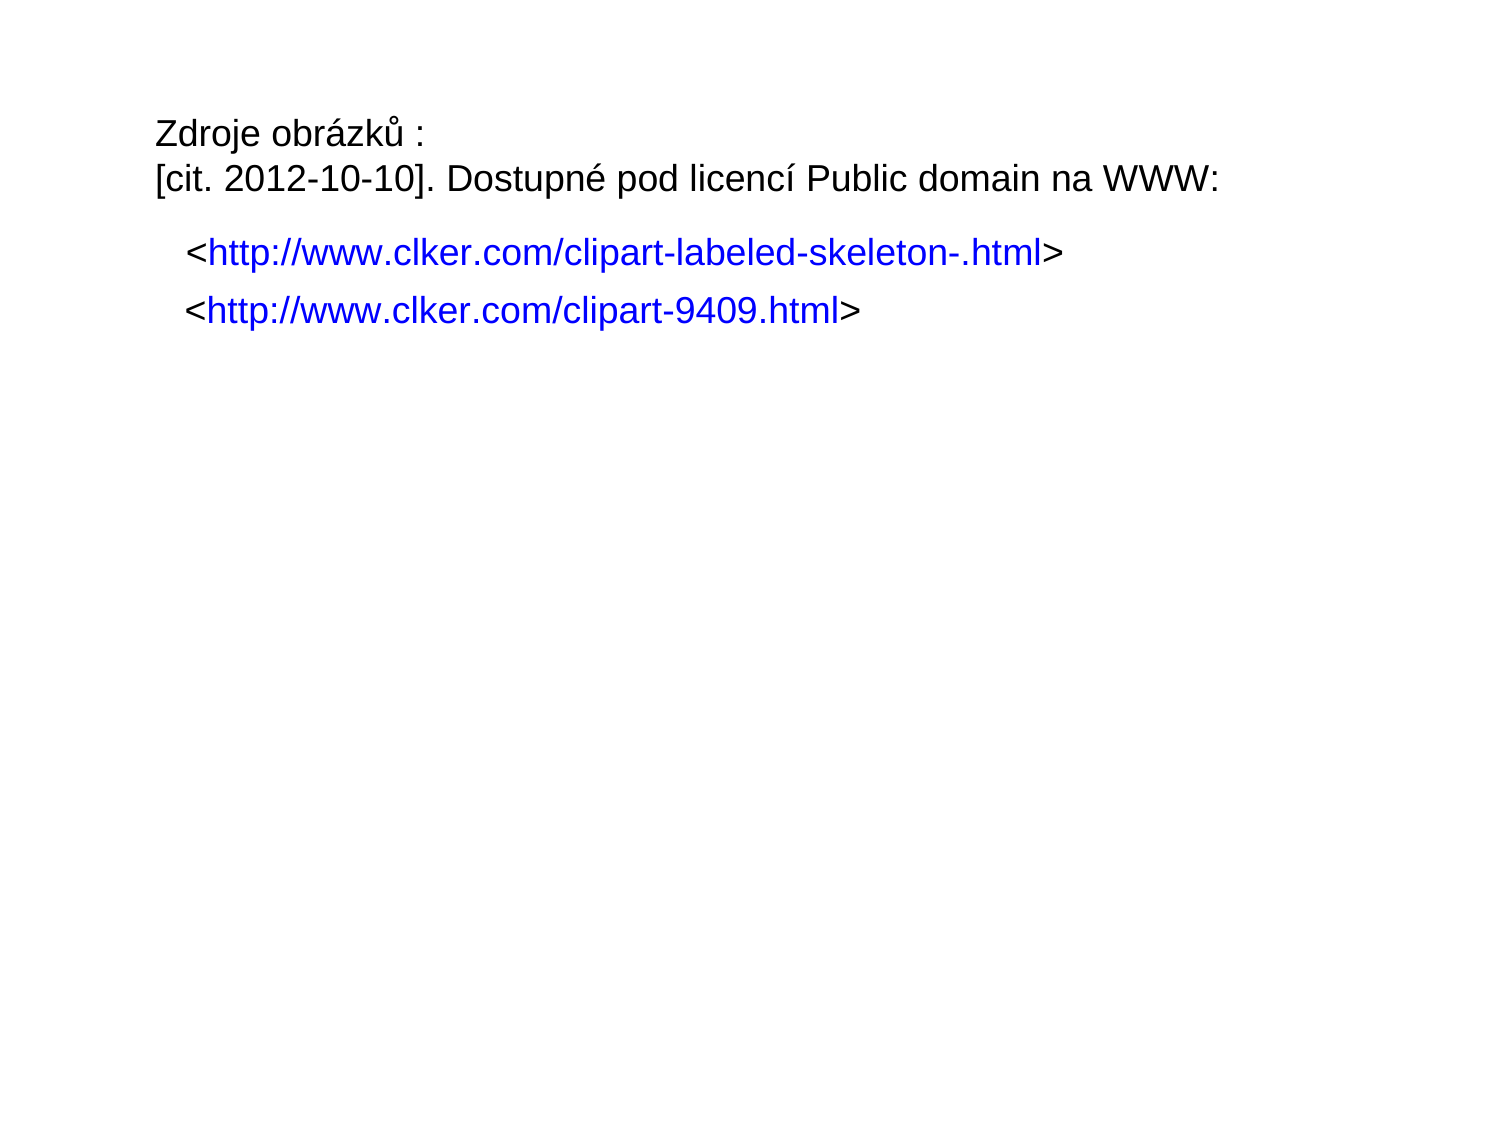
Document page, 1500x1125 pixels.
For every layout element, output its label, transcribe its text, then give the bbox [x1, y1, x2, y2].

text_box <http://www.clker.com/clipart-labeled-skeleton-.html> [171, 219, 1306, 281]
text_box Zdroje obrázků : [cit. 2012-10-10]. Dostupné pod licencí Public domain na WWW: [140, 101, 1236, 208]
text_box <http://www.clker.com/clipart-9409.html> [159, 278, 892, 340]
